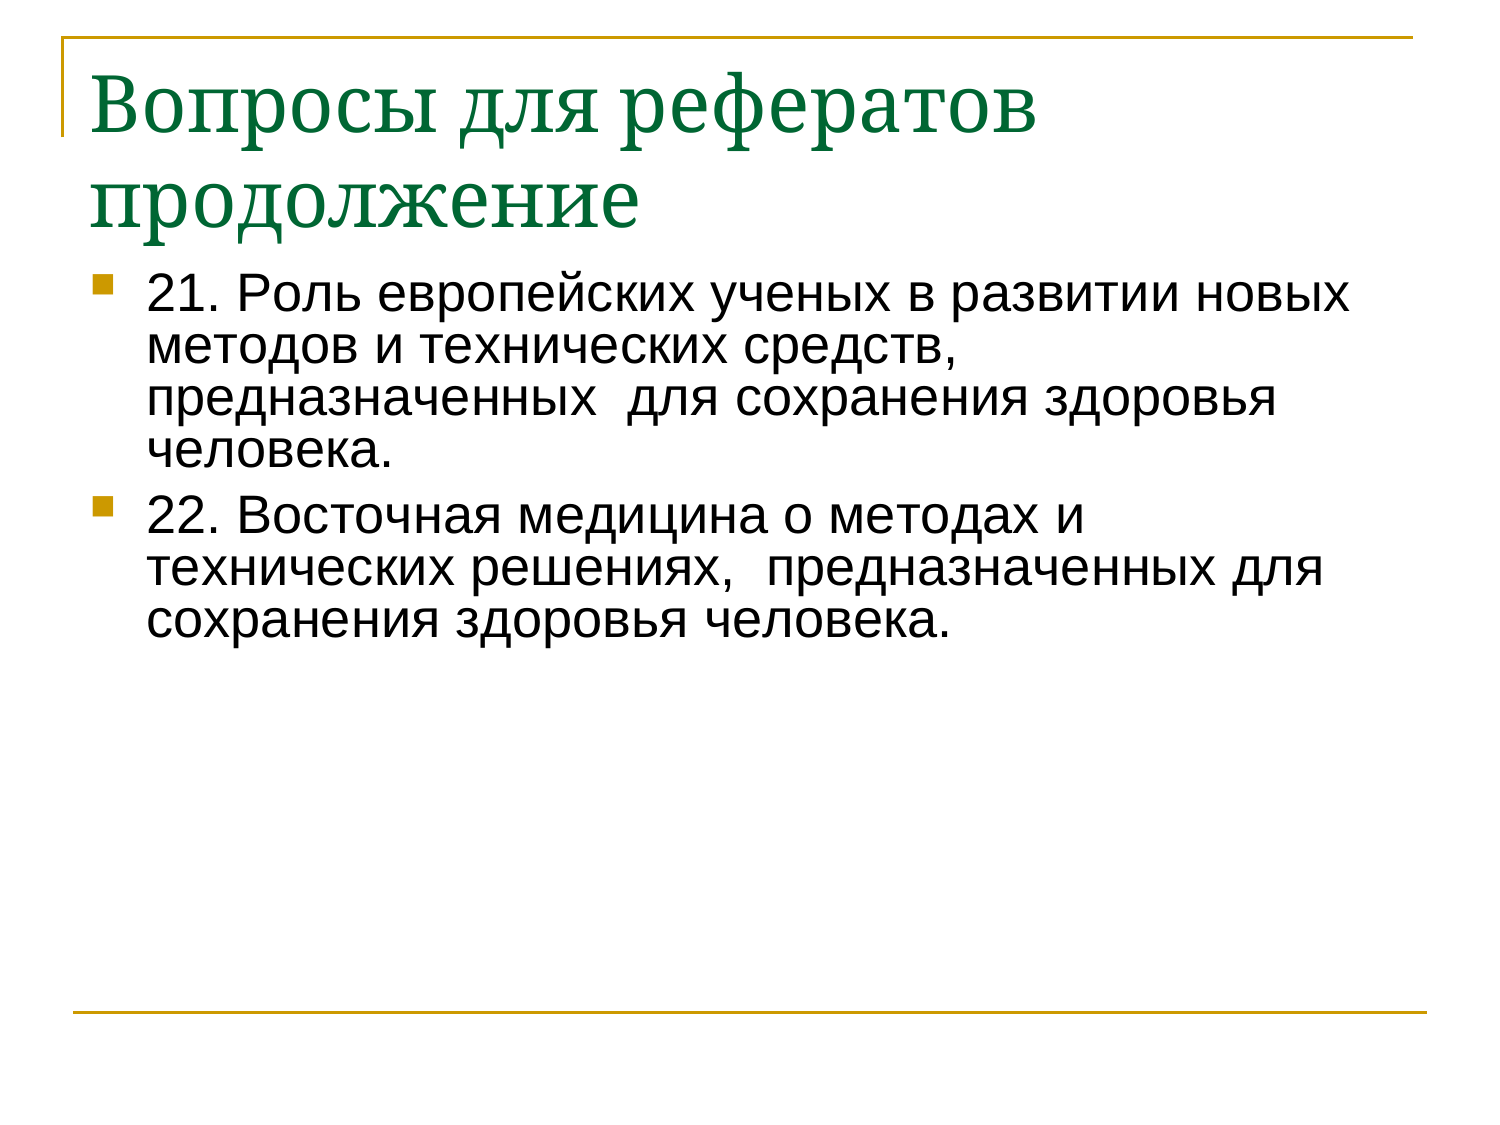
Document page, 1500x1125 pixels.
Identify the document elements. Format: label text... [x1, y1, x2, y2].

list 21. Роль европейских ученых в развитии новых методов и технических средств, предназначенных для сохранения здоровья человека. 22. Восточная медицина о методах и технических решениях, предназначенных для сохранения здоровья человека. [75, 262, 1426, 663]
title Вопросы для рефератов продолжение [75, 45, 1426, 252]
